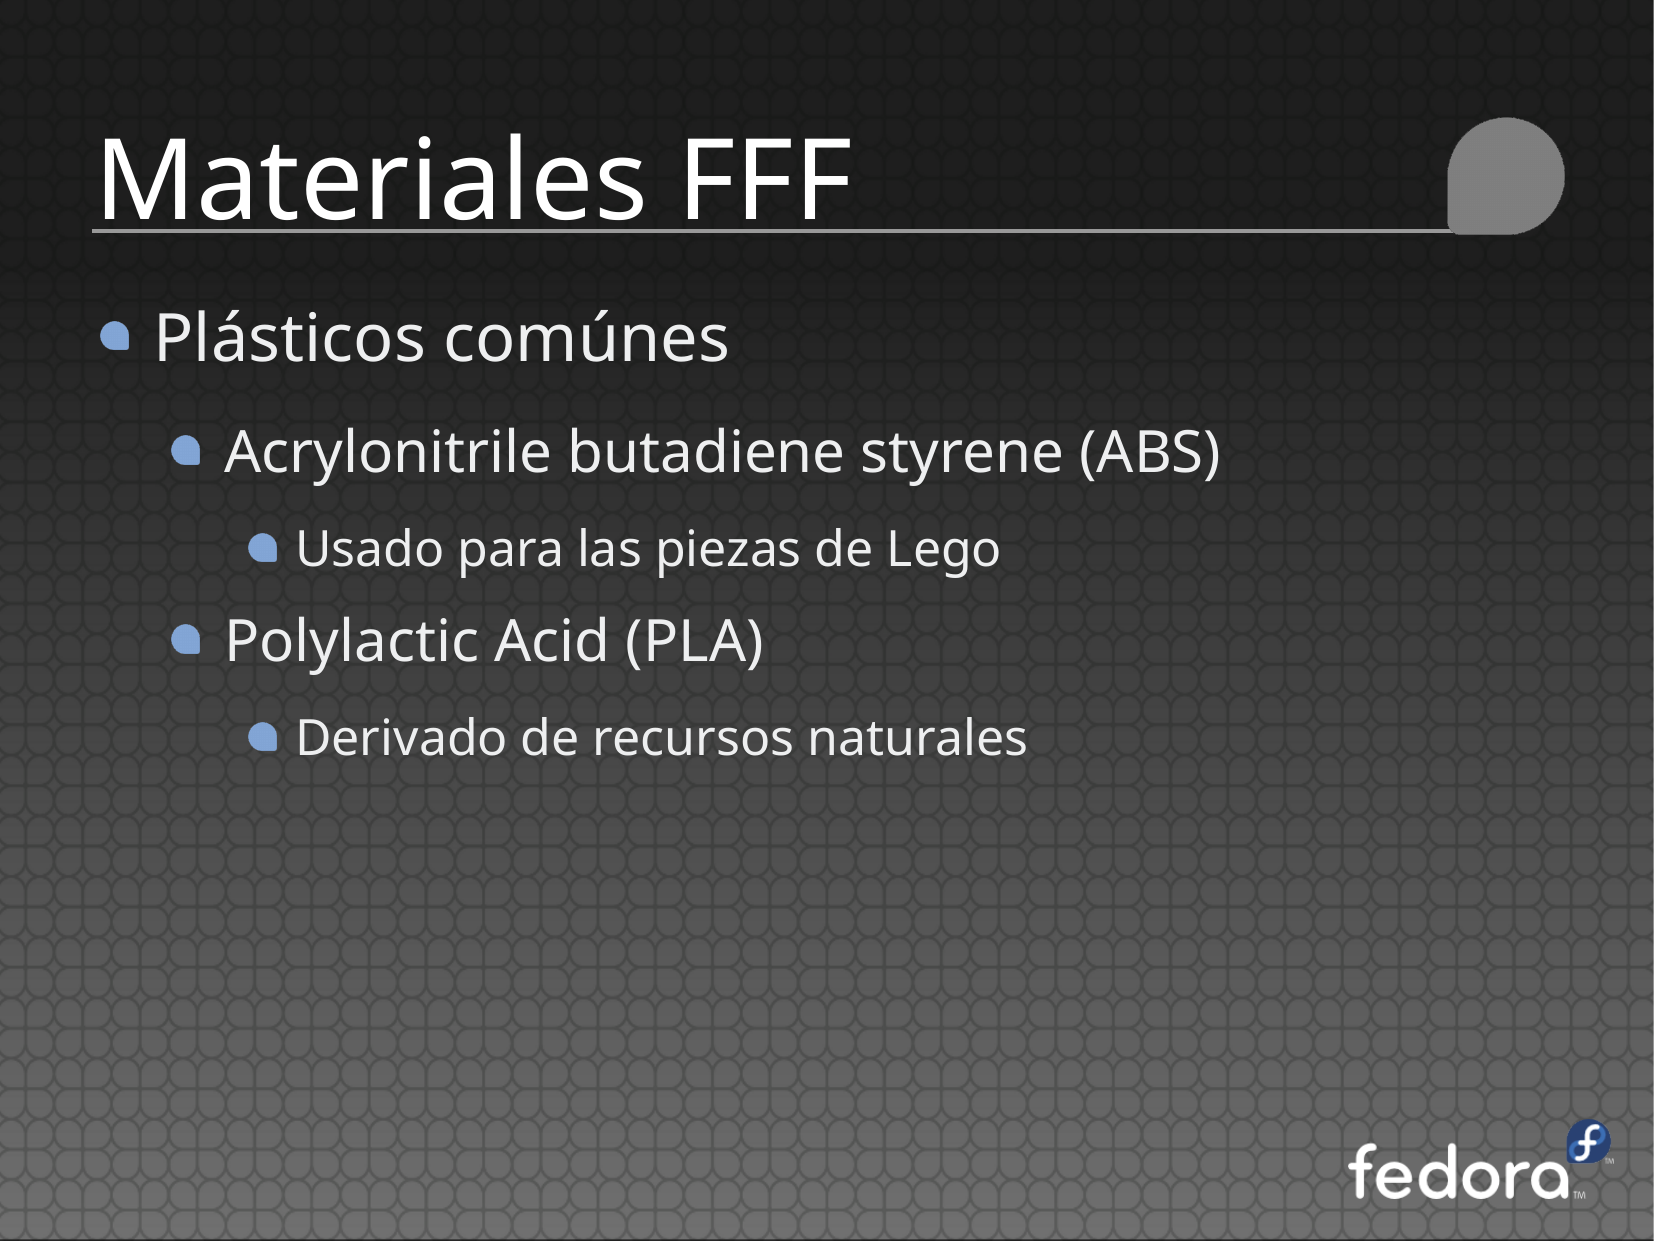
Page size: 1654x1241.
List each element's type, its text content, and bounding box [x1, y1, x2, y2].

picture [0, 0, 1654, 1241]
title Materiales FFF [94, 100, 1426, 251]
list Plásticos comúnes Acrylonitrile butadiene styrene (ABS) Usado para las piezas de Lego Polylactic Acid (PLA) Derivado de recursos naturales [82, 290, 1571, 1094]
